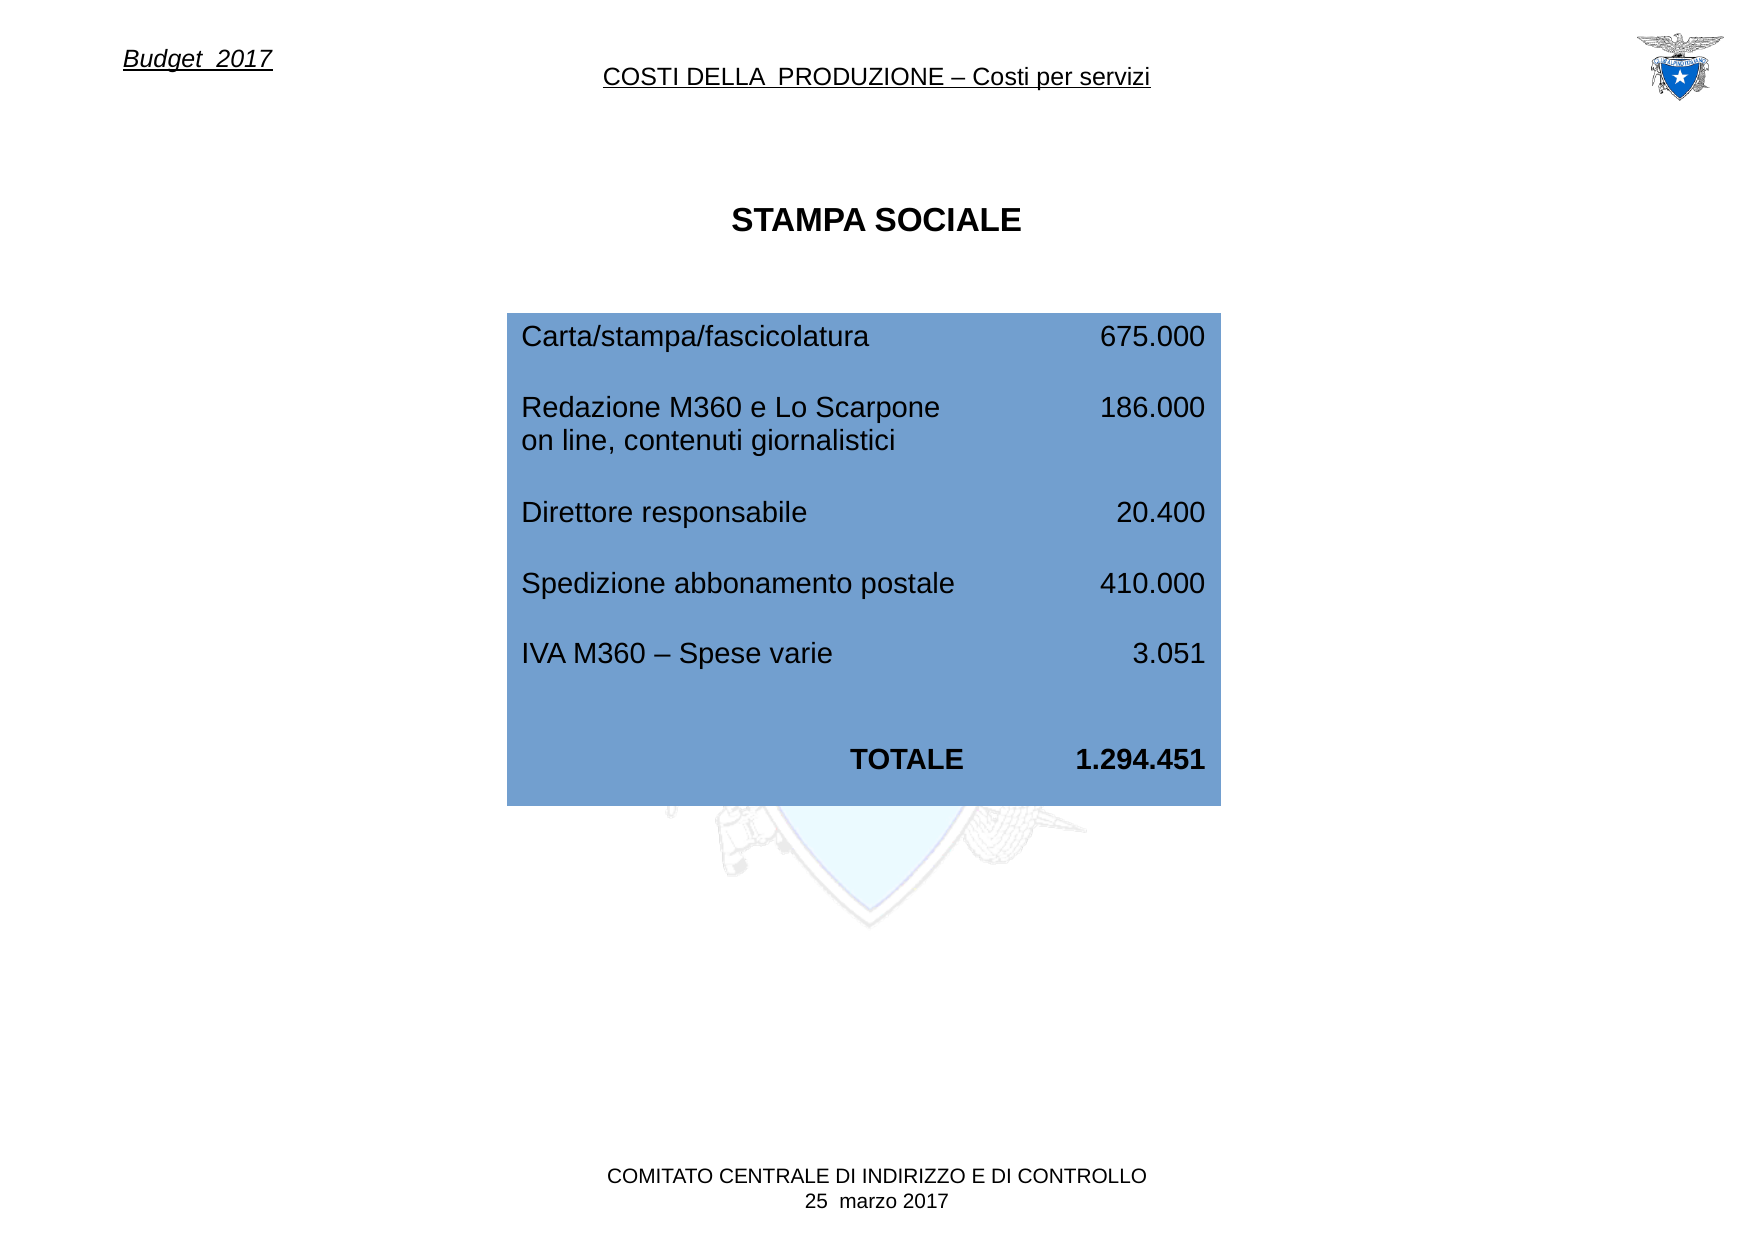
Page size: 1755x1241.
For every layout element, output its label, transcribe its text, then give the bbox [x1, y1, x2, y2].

table_cell 20.400 [979, 489, 1221, 559]
picture [533, 806, 1221, 988]
table_cell TOTALE [507, 735, 979, 806]
table_header 675.000 [979, 313, 1221, 383]
table_cell 186.000 [979, 383, 1221, 489]
table_header Carta/stampa/fascicolatura [507, 313, 979, 383]
table_cell IVA M360 – Spese varie [507, 630, 979, 735]
table_cell 3.051 [979, 630, 1221, 735]
text_box STAMPA SOCIALE [437, 191, 1317, 247]
table_cell Spedizione abbonamento postale [507, 559, 979, 630]
table_cell 1.294.451 [979, 735, 1221, 806]
table_cell Direttore responsabile [507, 489, 979, 559]
table_cell Redazione M360 e Lo Scarpone on line, contenuti giornalistici [507, 383, 979, 489]
picture [1633, 29, 1728, 108]
text_box Budget 2017 [50, 35, 346, 82]
text_box COMITATO CENTRALE DI INDIRIZZO E DI CONTROLLO 25 marzo 2017 [392, 1154, 1362, 1222]
table_cell 410.000 [979, 559, 1221, 630]
text_box COSTI DELLA PRODUZIONE – Costi per servizi [292, 53, 1462, 98]
